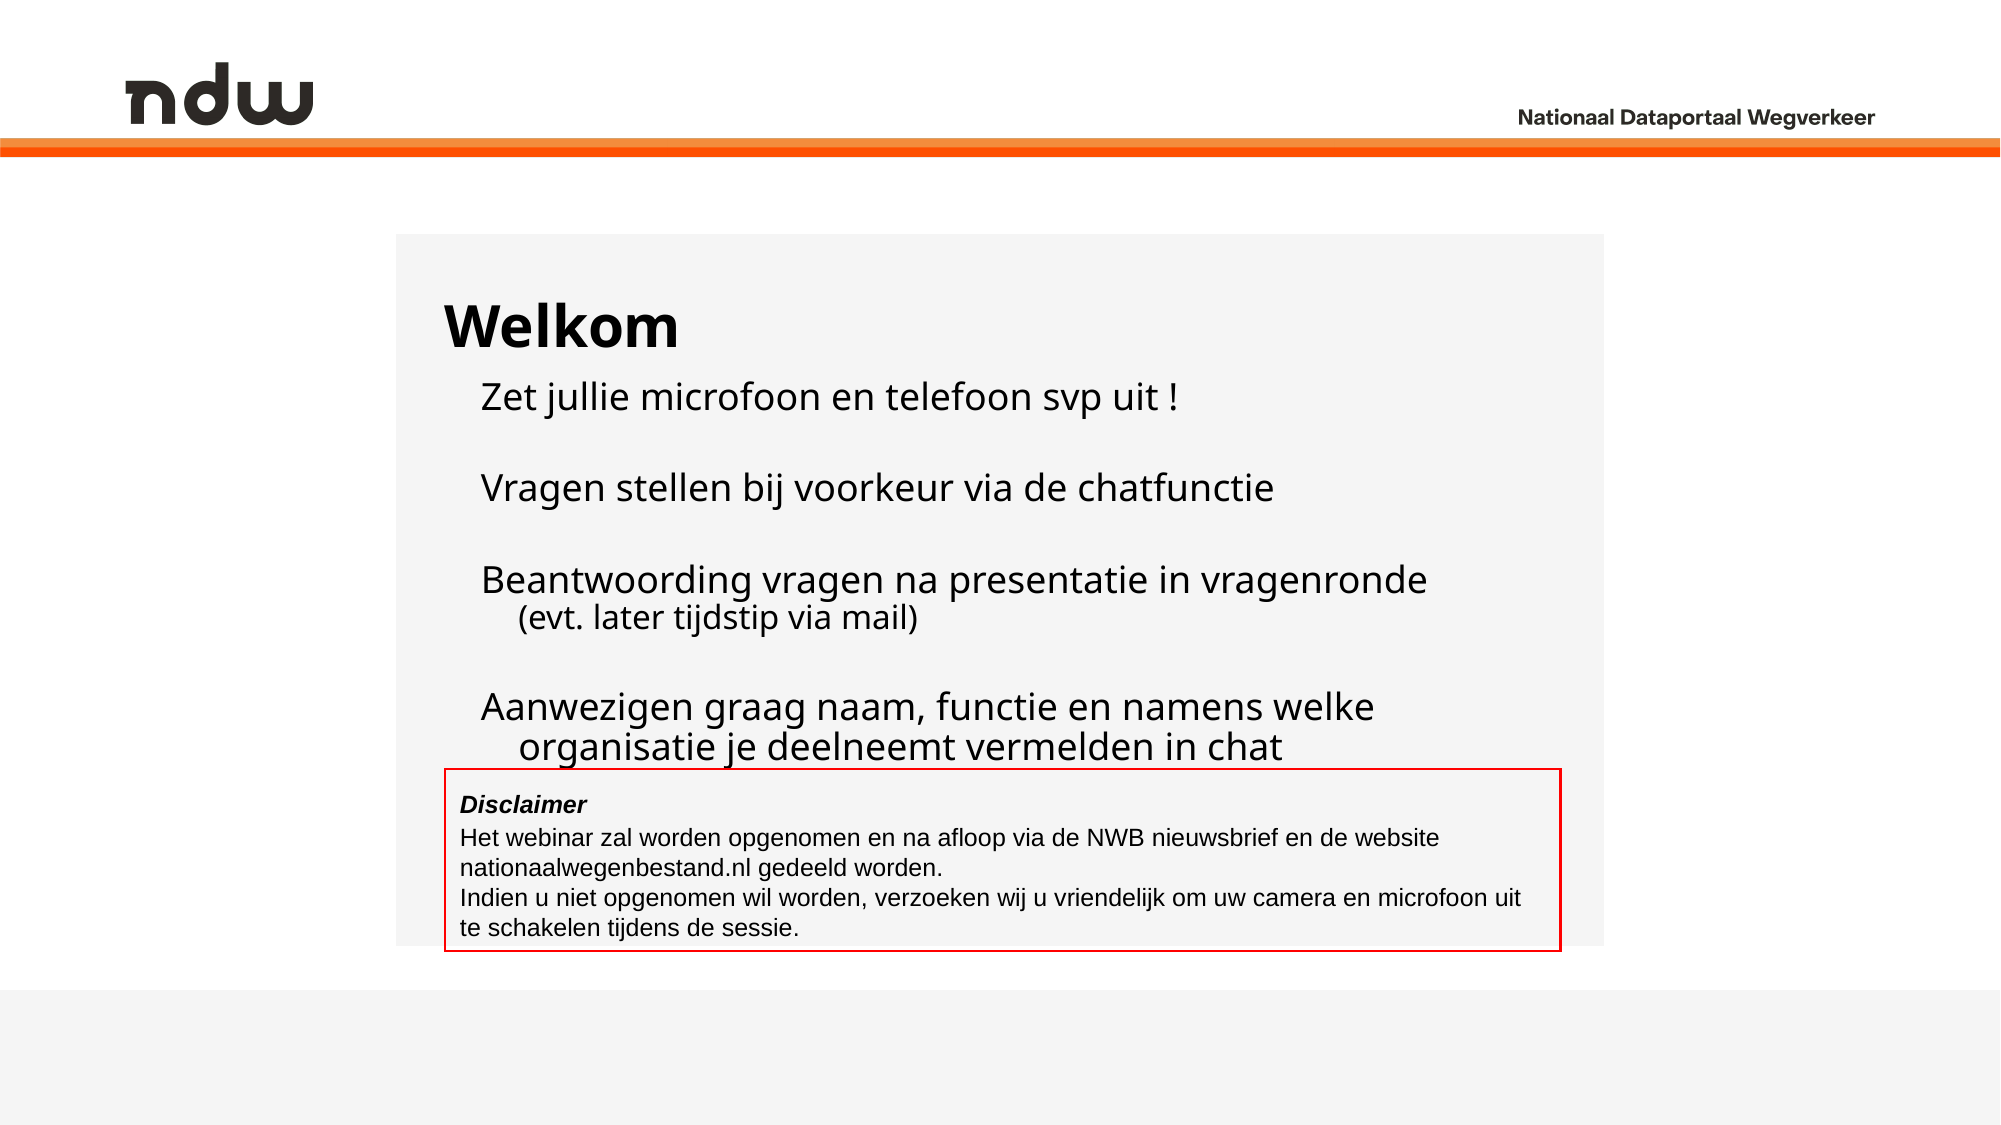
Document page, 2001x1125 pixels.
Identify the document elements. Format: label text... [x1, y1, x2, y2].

list Zet jullie microfoon en telefoon svp uit ! Vragen stellen bij voorkeur via de chatfunctie Beantwoording vragen na presentatie in vragenronde (evt. later tijdstip via mail) Aanwezigen graag naam, functie en namens welke organisatie je deelneemt vermelden in chat [439, 357, 1608, 769]
title Welkom [439, 262, 1608, 357]
text_box Disclaimer Het webinar zal worden opgenomen en na afloop via de NWB nieuwsbrief en de website nationaalwegenbestand.nl gedeeld worden. Indien u niet opgenomen wil worden, verzoeken wij u vriendelijk om uw camera en microfoon uit te schakelen tijdens de sessie. [444, 768, 1561, 951]
